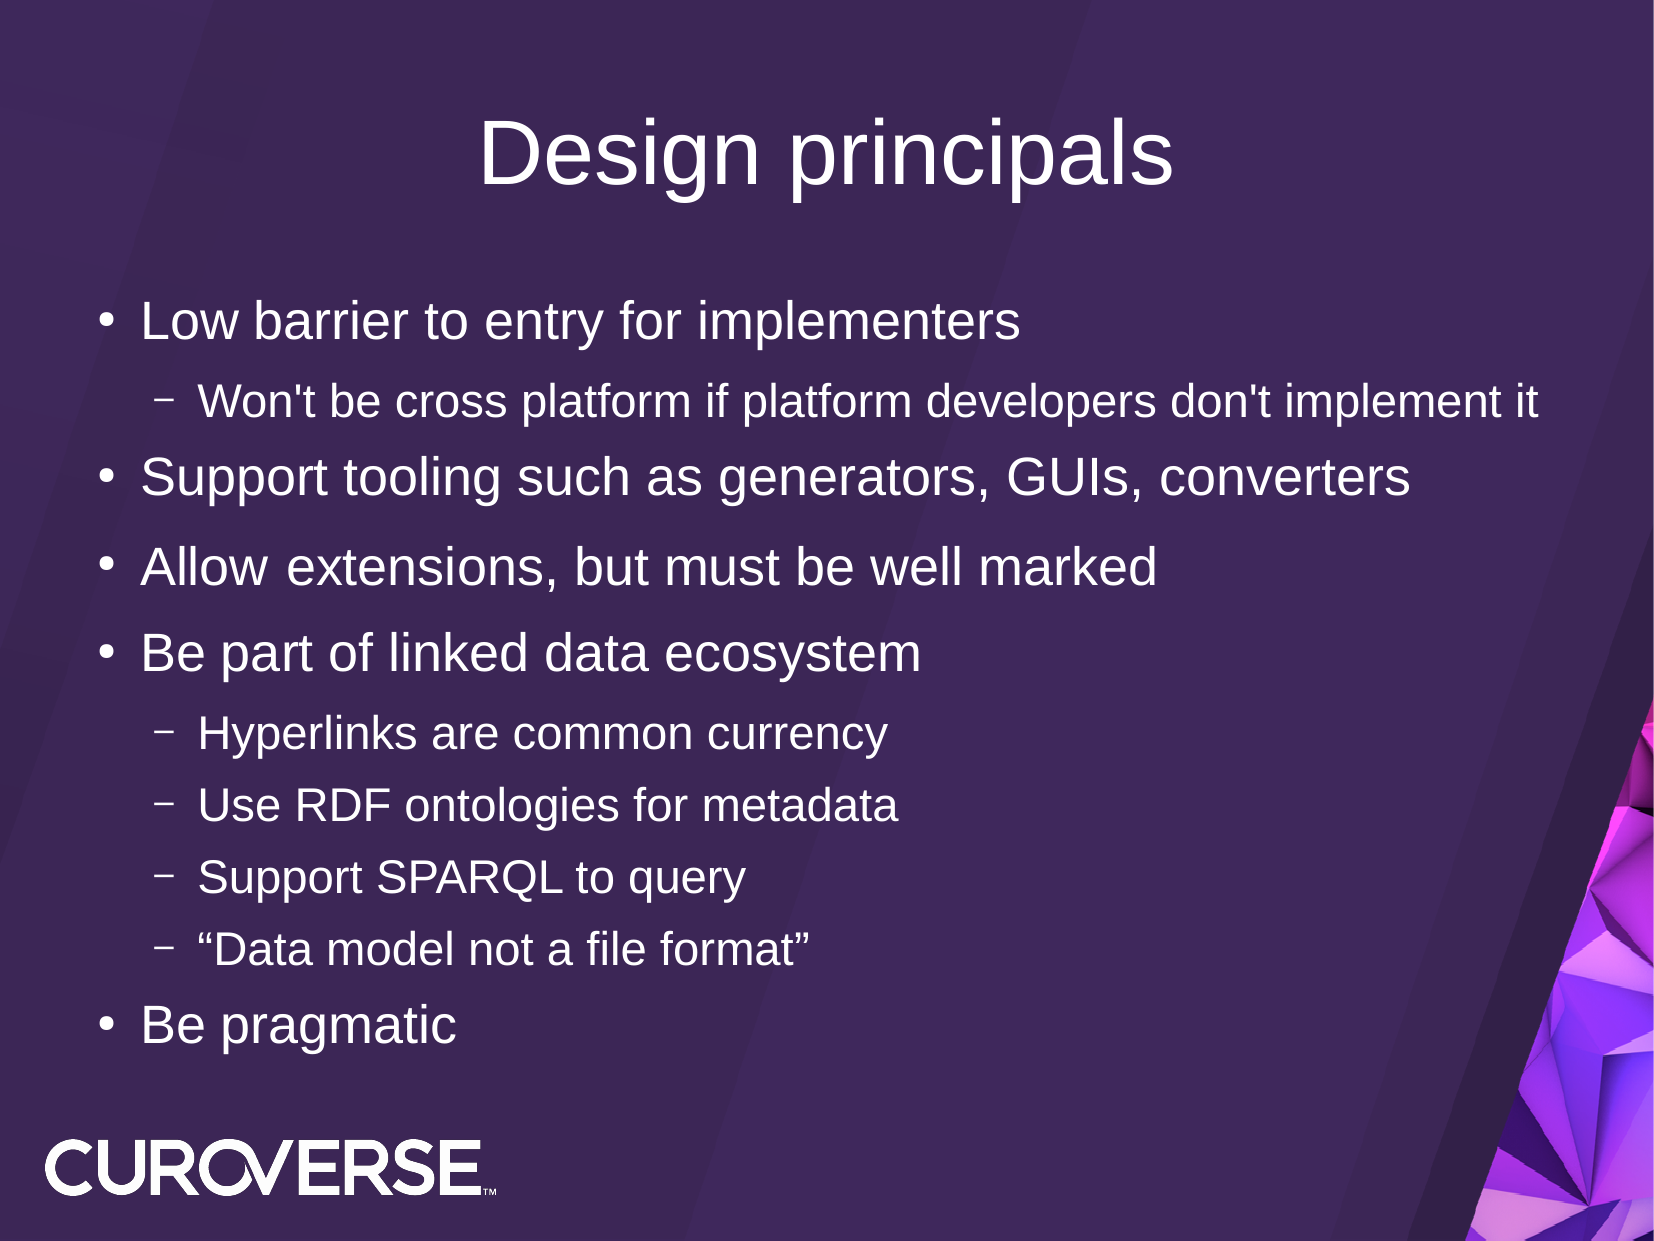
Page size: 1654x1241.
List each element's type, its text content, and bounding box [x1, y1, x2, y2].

picture [0, 0, 1654, 1241]
title Design principals [82, 49, 1571, 257]
list Low barrier to entry for implementers Won't be cross platform if platform developers don't implement it Support tooling such as generators, GUIs, converters Allow extensions, but must be well marked Be part of linked data ecosystem Hyperlinks are common currency Use RDF ontologies for metadata Support SPARQL to query “Data model not a file format” Be pragmatic [82, 290, 1571, 1066]
